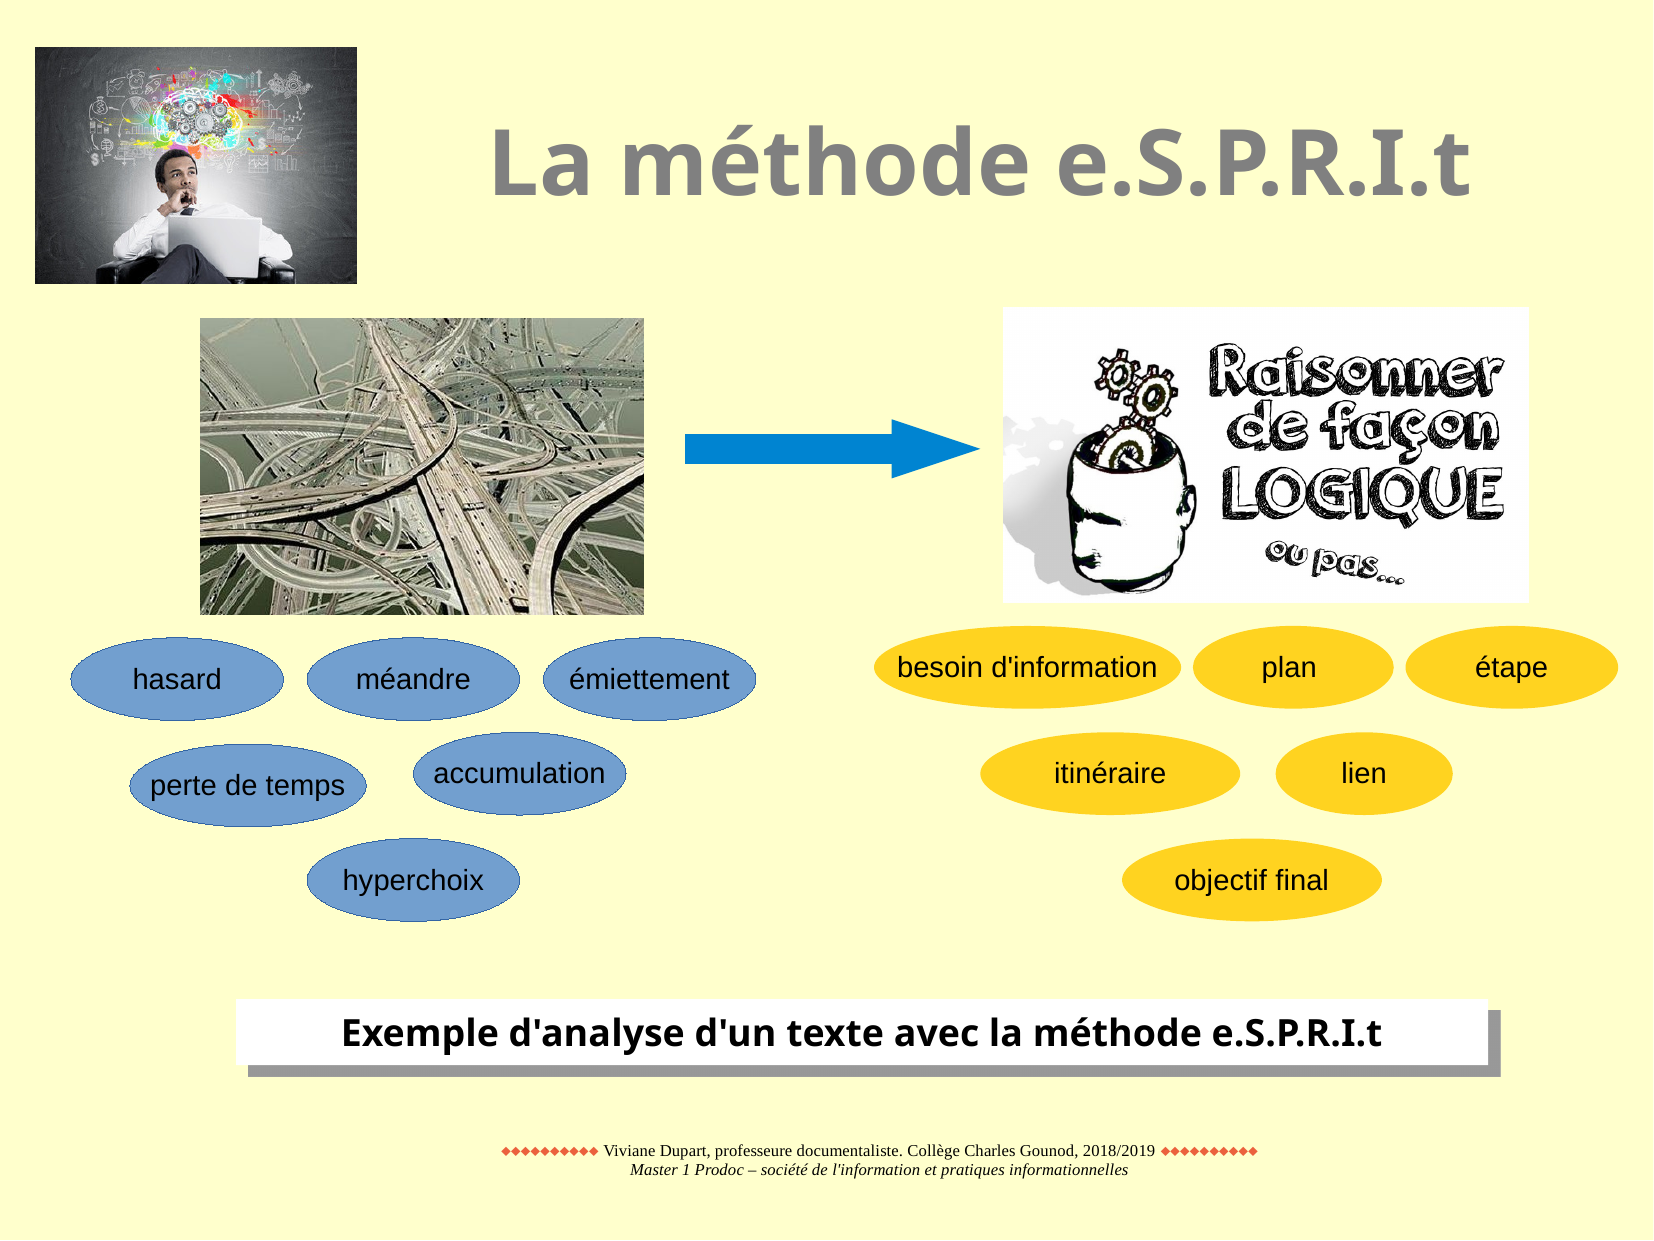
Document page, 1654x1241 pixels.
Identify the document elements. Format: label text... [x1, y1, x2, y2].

text_box itinéraire [980, 732, 1241, 816]
subtitle  Viviane Dupart, professeure documentaliste. Collège Charles Gounod, 2018/2019  Master 1 Prodoc – société de l'information et pratiques informationnelles [330, 1122, 1430, 1199]
picture [200, 318, 644, 615]
text_box perte de temps [129, 744, 367, 827]
text_box objectif final [1122, 838, 1382, 922]
text_box plan [1192, 625, 1394, 709]
text_box hyperchoix [307, 838, 520, 922]
text_box étape [1405, 625, 1619, 709]
picture [35, 47, 357, 284]
text_box hasard [70, 637, 284, 721]
text_box émiettement [543, 637, 756, 721]
title La méthode e.S.P.R.I.t [377, 70, 1583, 249]
text_box Exemple d'analyse d'un texte avec la méthode e.S.P.R.I.t [236, 999, 1489, 1063]
picture [1003, 307, 1529, 603]
text_box besoin d'information [874, 625, 1182, 709]
text_box méandre [307, 637, 520, 721]
text_box lien [1275, 732, 1453, 816]
text_box accumulation [413, 732, 627, 816]
